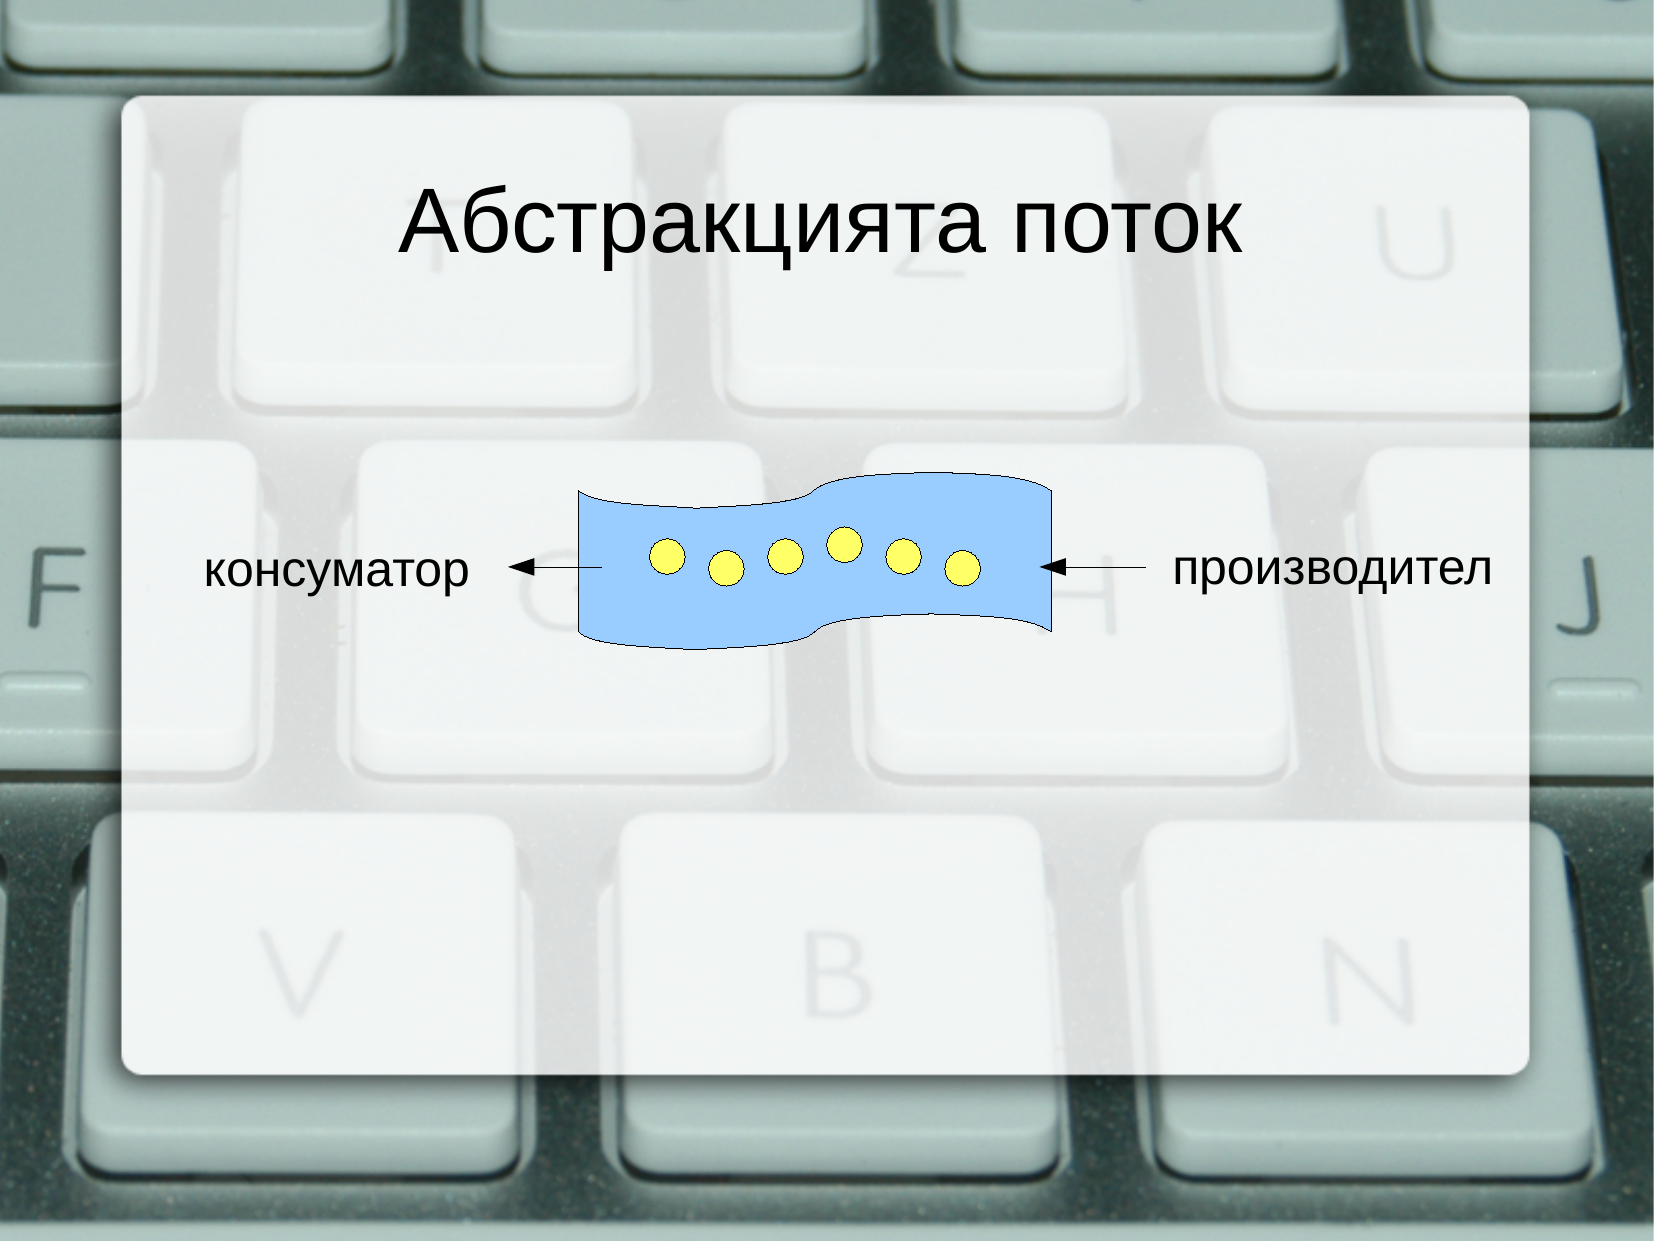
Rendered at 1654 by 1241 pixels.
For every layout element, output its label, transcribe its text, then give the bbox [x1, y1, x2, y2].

title Абстракцията поток [135, 117, 1506, 325]
text_box консуматор [188, 533, 508, 615]
text_box [578, 472, 1052, 650]
text_box производител [1157, 531, 1512, 615]
picture [0, 0, 1654, 1241]
